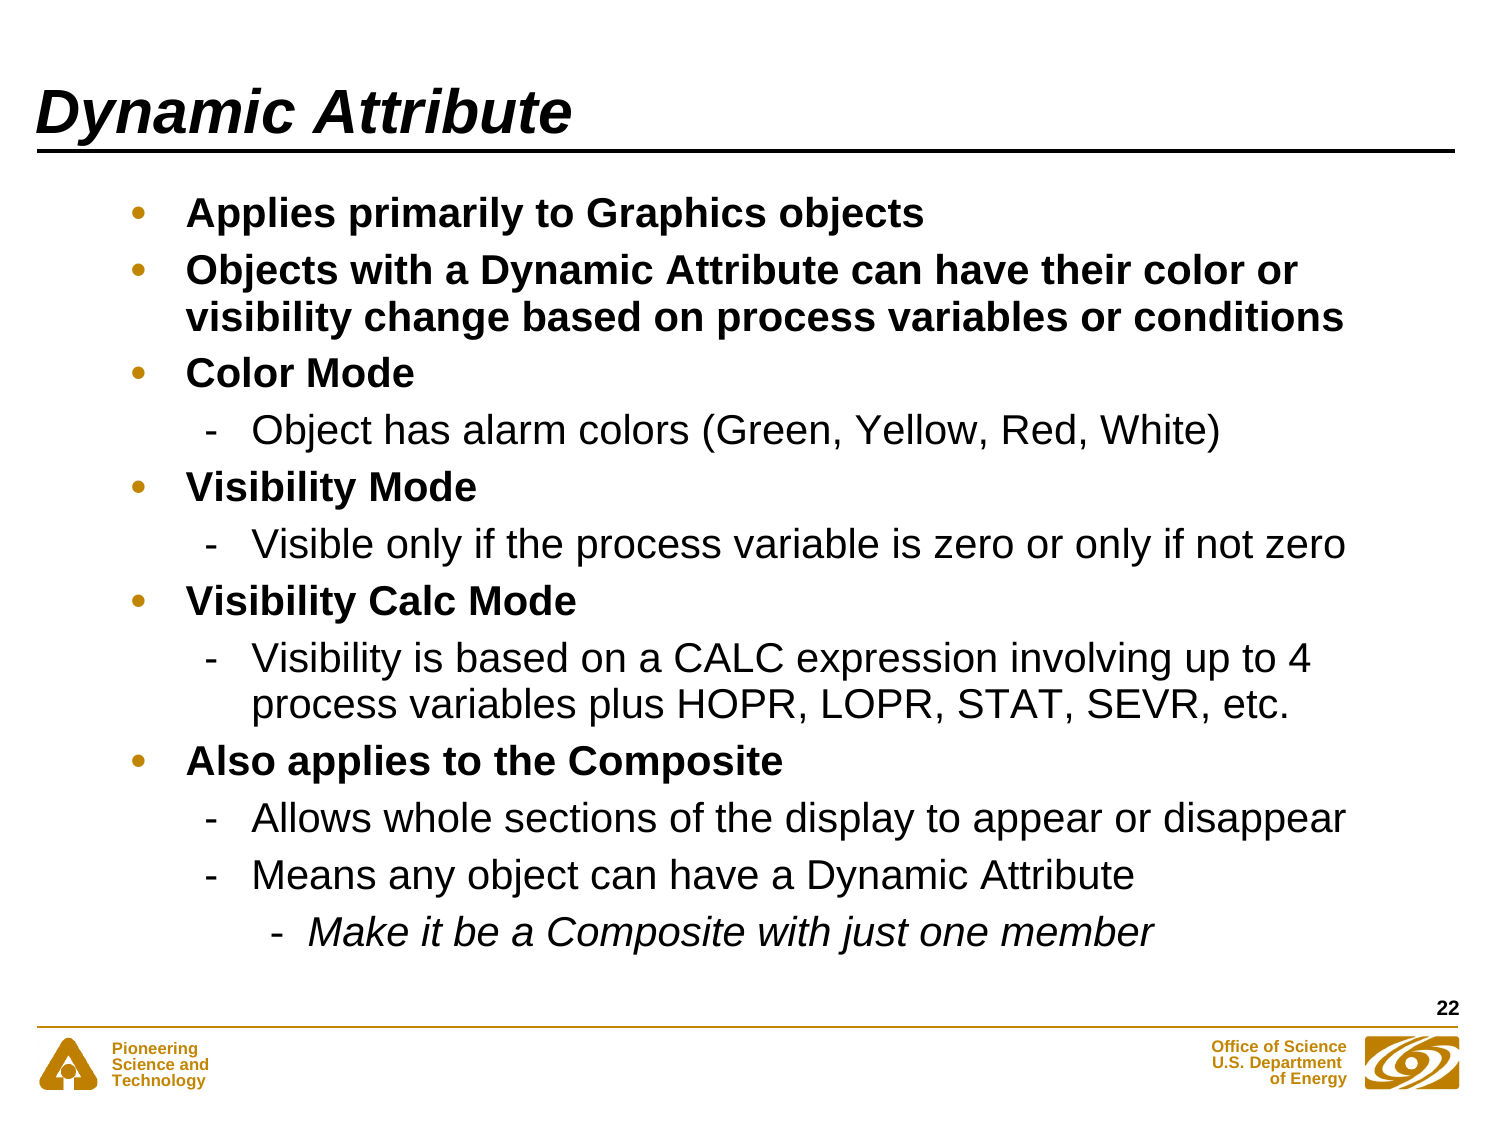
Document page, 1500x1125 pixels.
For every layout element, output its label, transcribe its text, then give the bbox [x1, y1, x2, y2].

title Dynamic Attribute [21, 75, 1459, 154]
list Applies primarily to Graphics objects Objects with a Dynamic Attribute can have their color or visibility change based on process variables or conditions Color Mode Object has alarm colors (Green, Yellow, Red, White) Visibility Mode Visible only if the process variable is zero or only if not zero Visibility Calc Mode Visibility is based on a CALC expression involving up to 4 process variables plus HOPR, LOPR, STAT, SEVR, etc. Also applies to the Composite Allows whole sections of the display to appear or disappear Means any object can have a Dynamic Attribute Make it be a Composite with just one member [114, 182, 1459, 1007]
picture [35, 1034, 101, 1094]
picture [1362, 1032, 1463, 1093]
